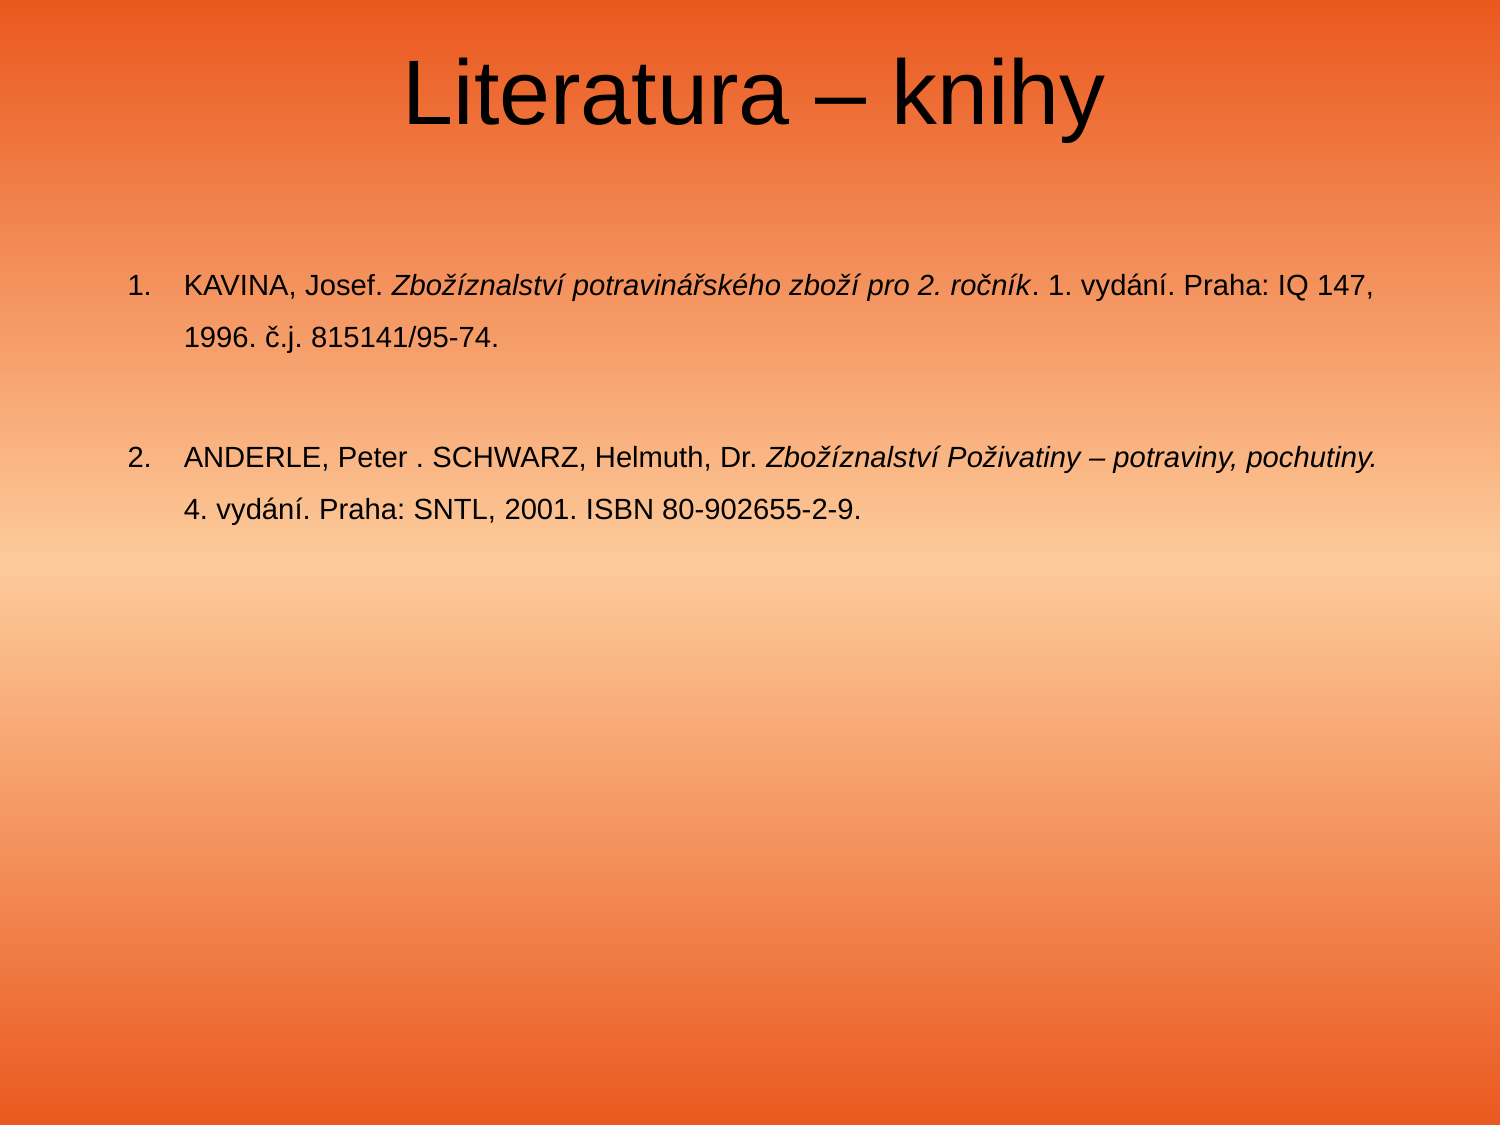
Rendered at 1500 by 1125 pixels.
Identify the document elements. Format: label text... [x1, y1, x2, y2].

title Literatura – knihy [117, 25, 1393, 151]
list KAVINA, Josef. Zbožíznalství potravinářského zboží pro 2. ročník. 1. vydání. Praha: IQ 147, 1996. č.j. 815141/95-74. 2. ANDERLE, Peter . SCHWARZ, Helmuth, Dr. Zbožíznalství Poživatiny – potraviny, pochutiny. 4. vydání. Praha: SNTL, 2001. ISBN 80-902655-2-9. [112, 199, 1418, 1032]
